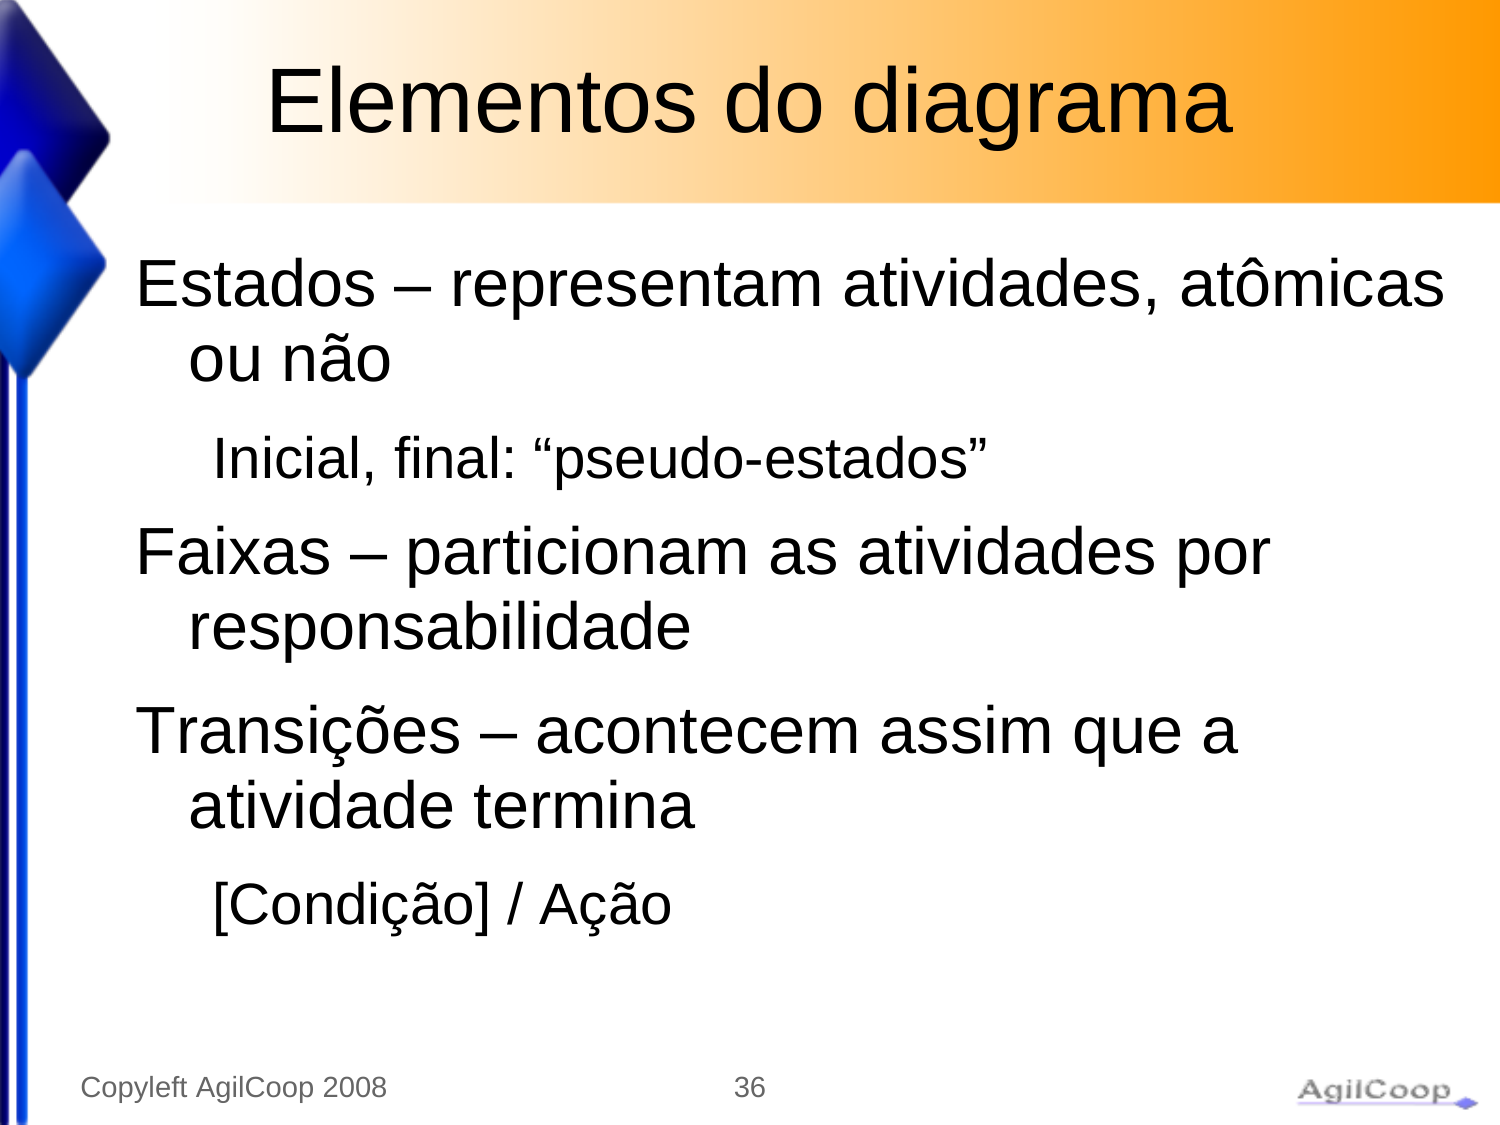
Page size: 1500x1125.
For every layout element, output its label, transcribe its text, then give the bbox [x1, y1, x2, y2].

picture [0, 0, 1500, 1125]
list Estados – representam atividades, atômicas ou não Inicial, final: “pseudo-estados” Faixas – particionam as atividades por responsabilidade Transições – acontecem assim que a atividade termina [Condição] / Ação [118, 246, 1477, 1004]
title Elementos do diagrama [75, 7, 1425, 196]
